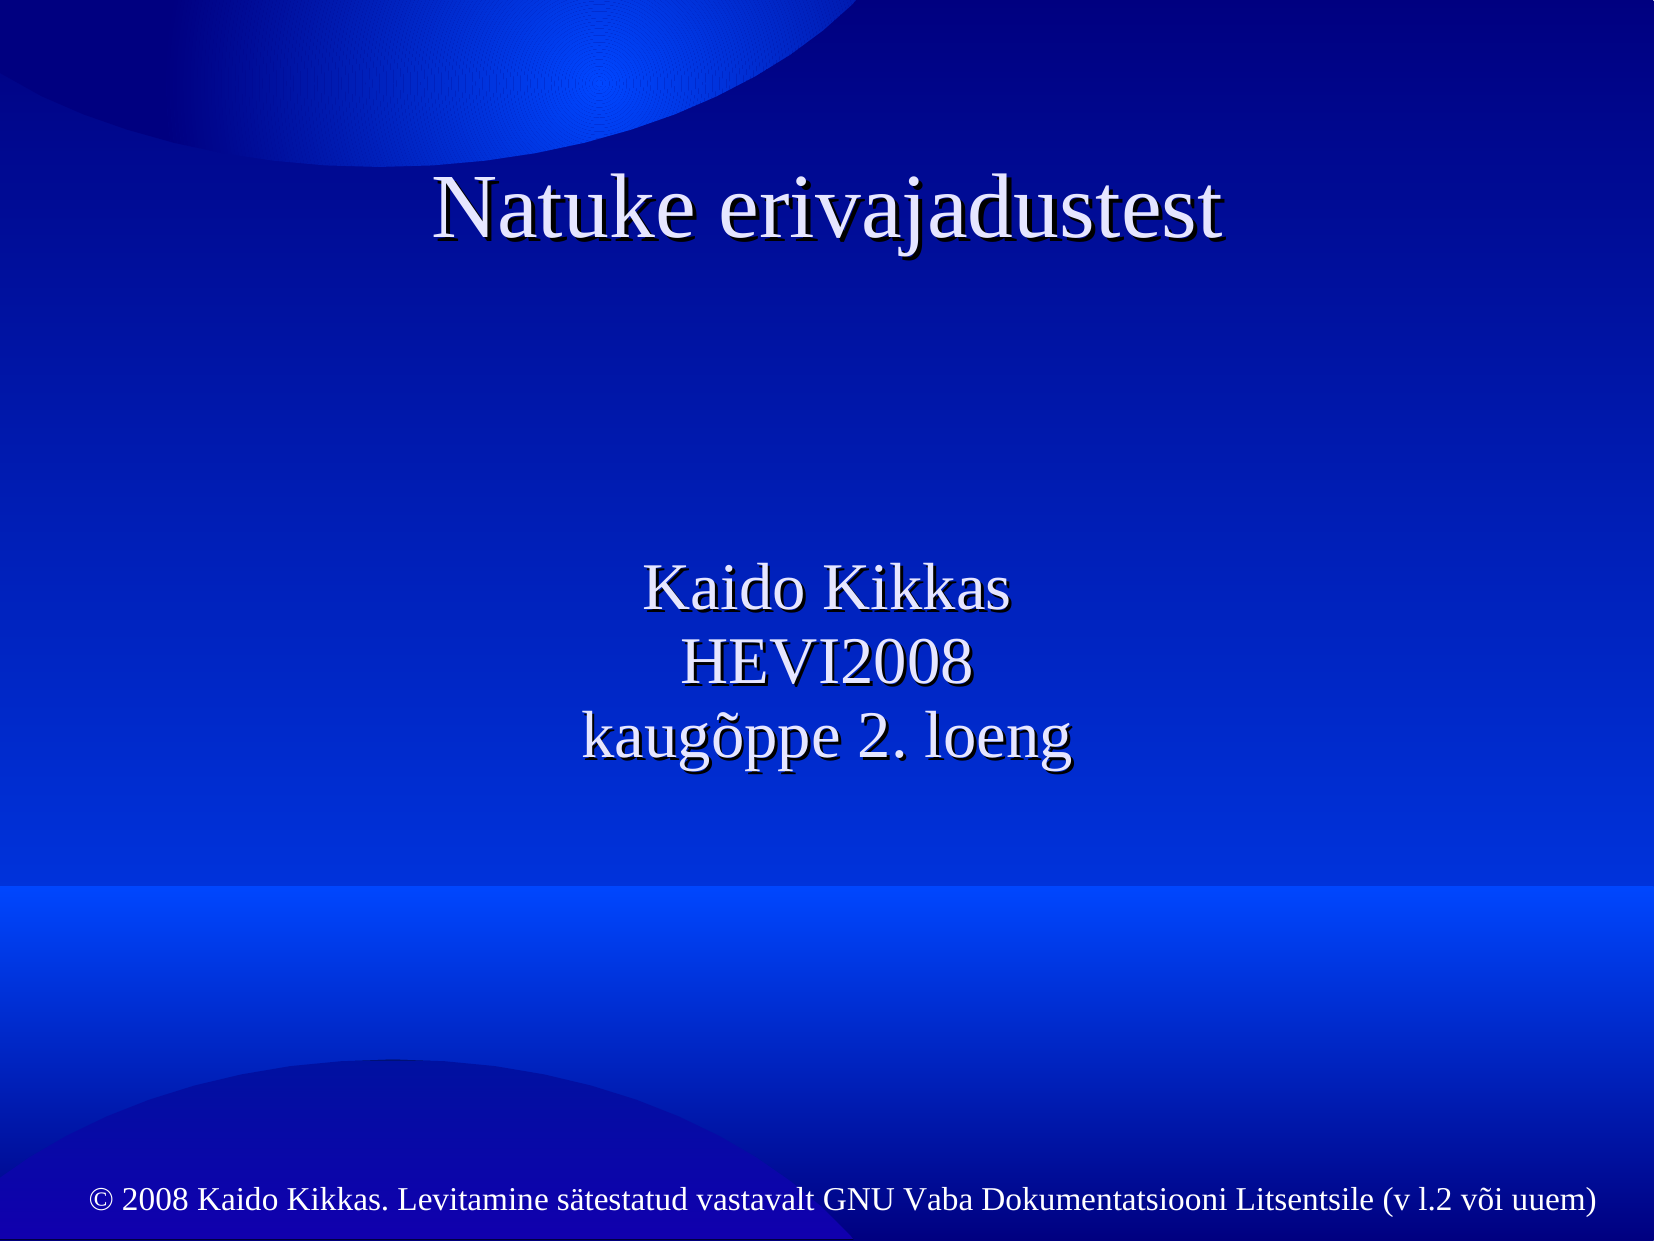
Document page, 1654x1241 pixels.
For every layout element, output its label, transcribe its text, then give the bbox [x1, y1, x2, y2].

title Natuke erivajadustest [121, 102, 1534, 311]
text_box © 2008 Kaido Kikkas. Levitamine sätestatud vastavalt GNU Vaba Dokumentatsiooni Litsentsile (v l.2 või uuem) [88, 1181, 1654, 1241]
subtitle Kaido Kikkas HEVI2008 kaugõppe 2. loeng [121, 344, 1534, 1127]
